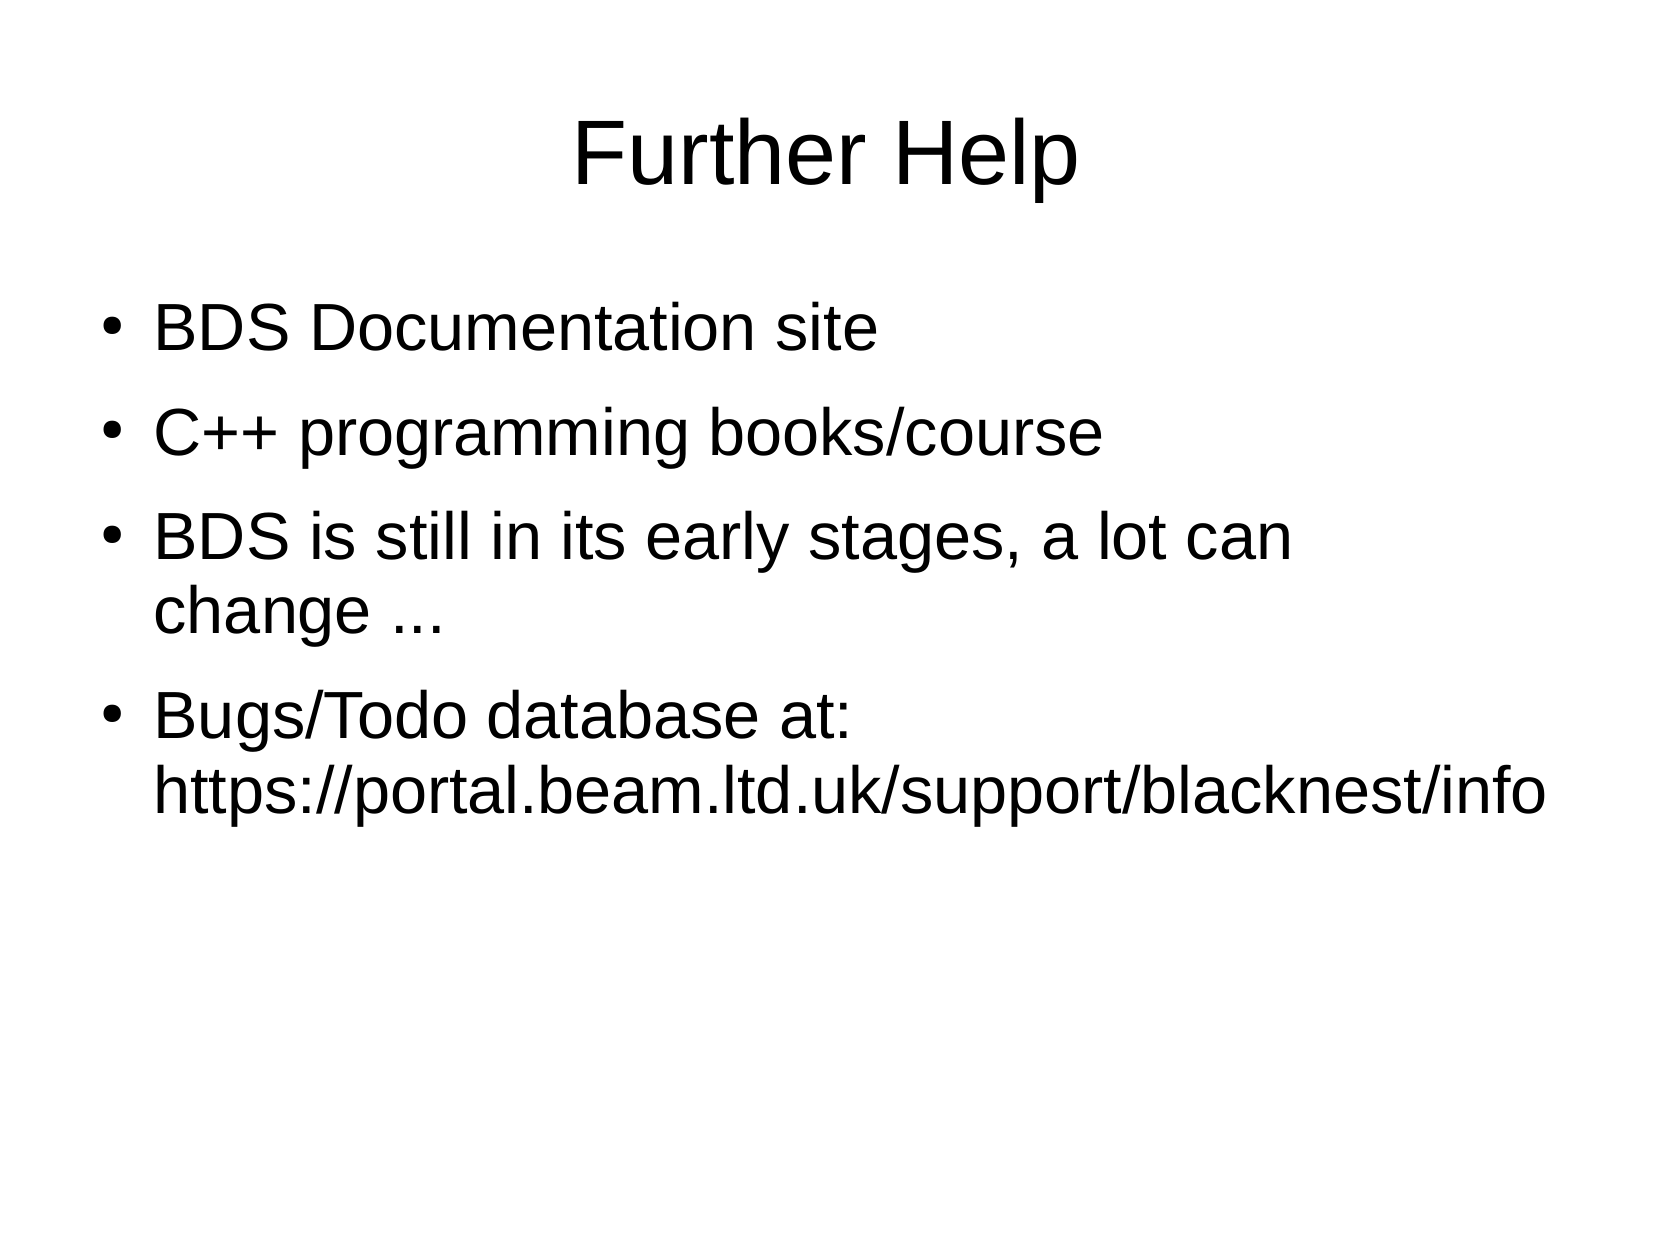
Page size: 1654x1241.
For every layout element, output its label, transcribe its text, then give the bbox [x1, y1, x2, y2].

list BDS Documentation site C++ programming books/course BDS is still in its early stages, a lot can change ... Bugs/Todo database at: https://portal.beam.ltd.uk/support/blacknest/info [82, 290, 1571, 1094]
title Further Help [82, 56, 1571, 250]
